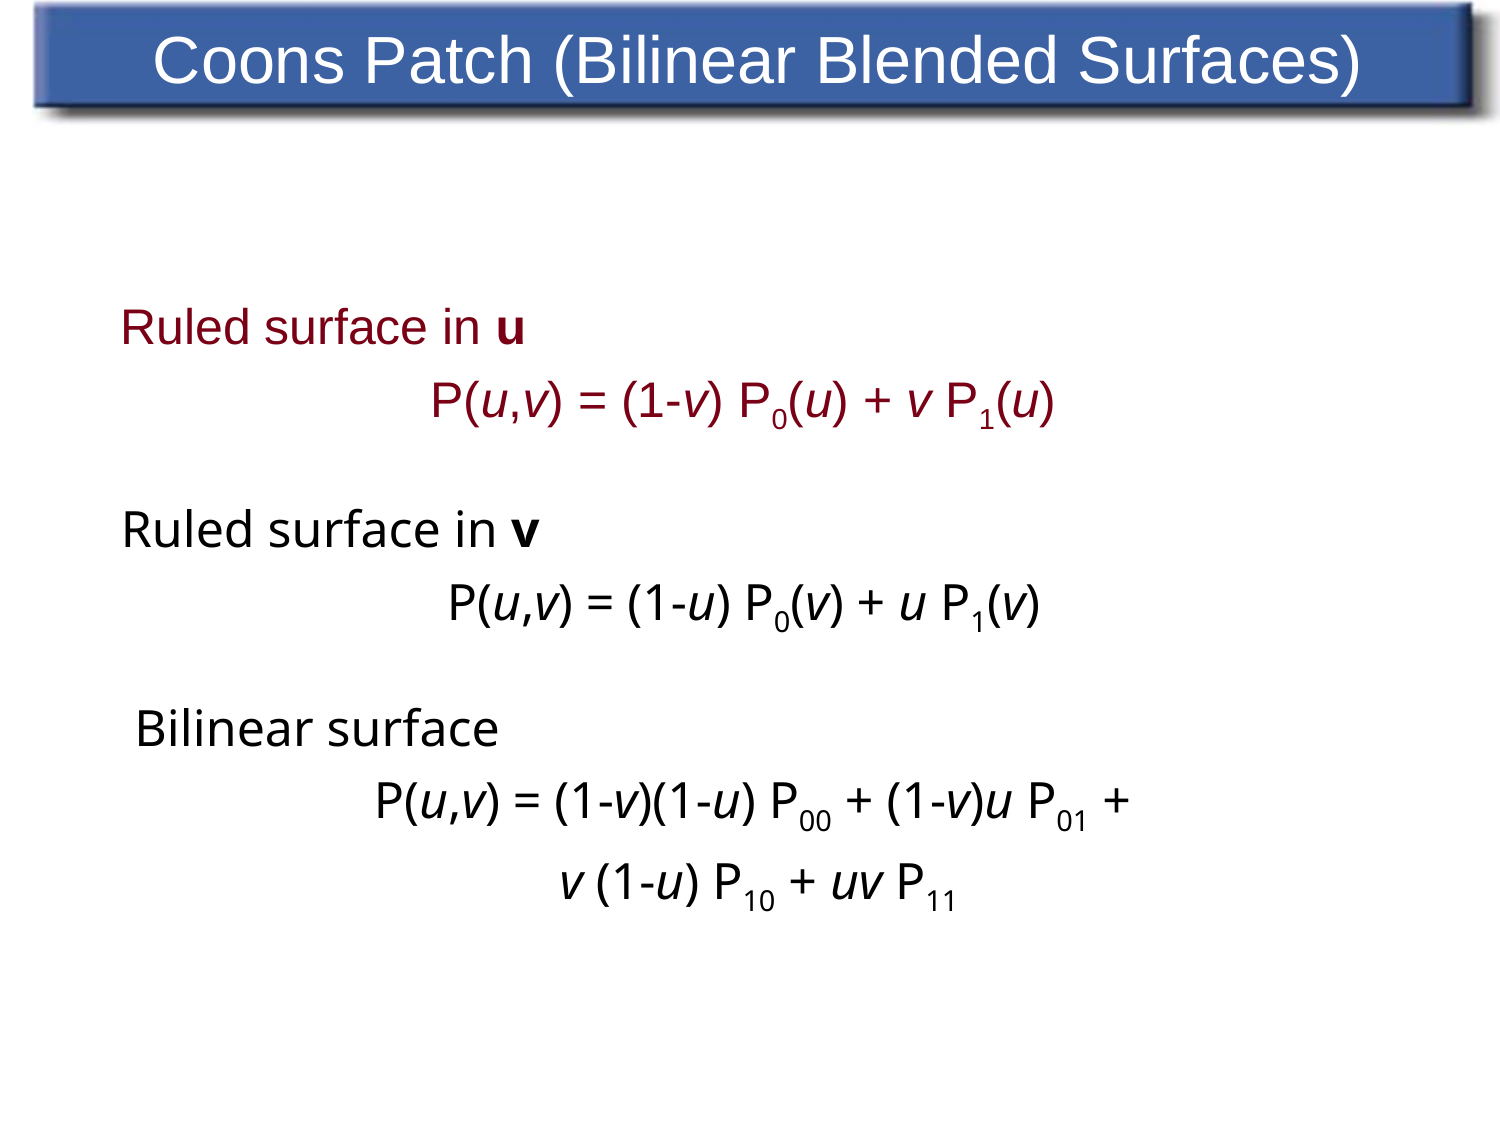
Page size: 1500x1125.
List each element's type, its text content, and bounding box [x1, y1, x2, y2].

list Ruled surface in u P(u,v) = (1-v) P0(u) + v P1(u) [106, 287, 1382, 482]
picture [32, 0, 1500, 127]
text_box Ruled surface in v P(u,v) = (1-u) P0(v) + u P1(v) [106, 490, 1382, 685]
text_box Bilinear surface P(u,v) = (1-v)(1-u) P00 + (1-v)u P01 + v (1-u) P10 + uv P11 [119, 688, 1399, 970]
title Coons Patch (Bilinear Blended Surfaces) [64, 0, 1453, 114]
